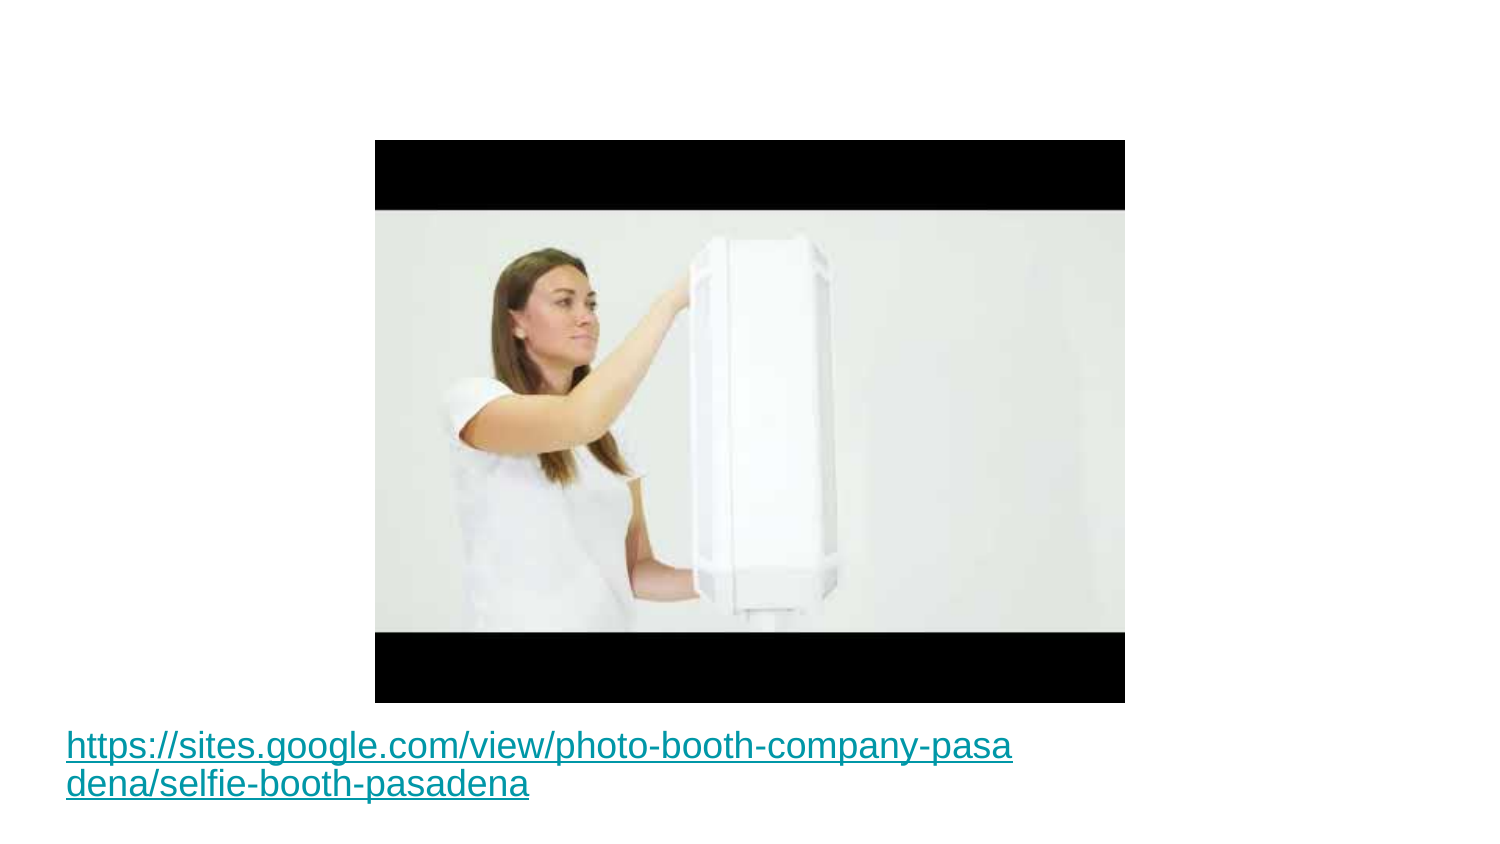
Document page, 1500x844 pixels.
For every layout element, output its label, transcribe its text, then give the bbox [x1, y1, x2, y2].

list https://sites.google.com/view/photo-booth-company-pasadena/selfie-booth-pasadena [51, 694, 1036, 794]
picture [375, 140, 1125, 704]
